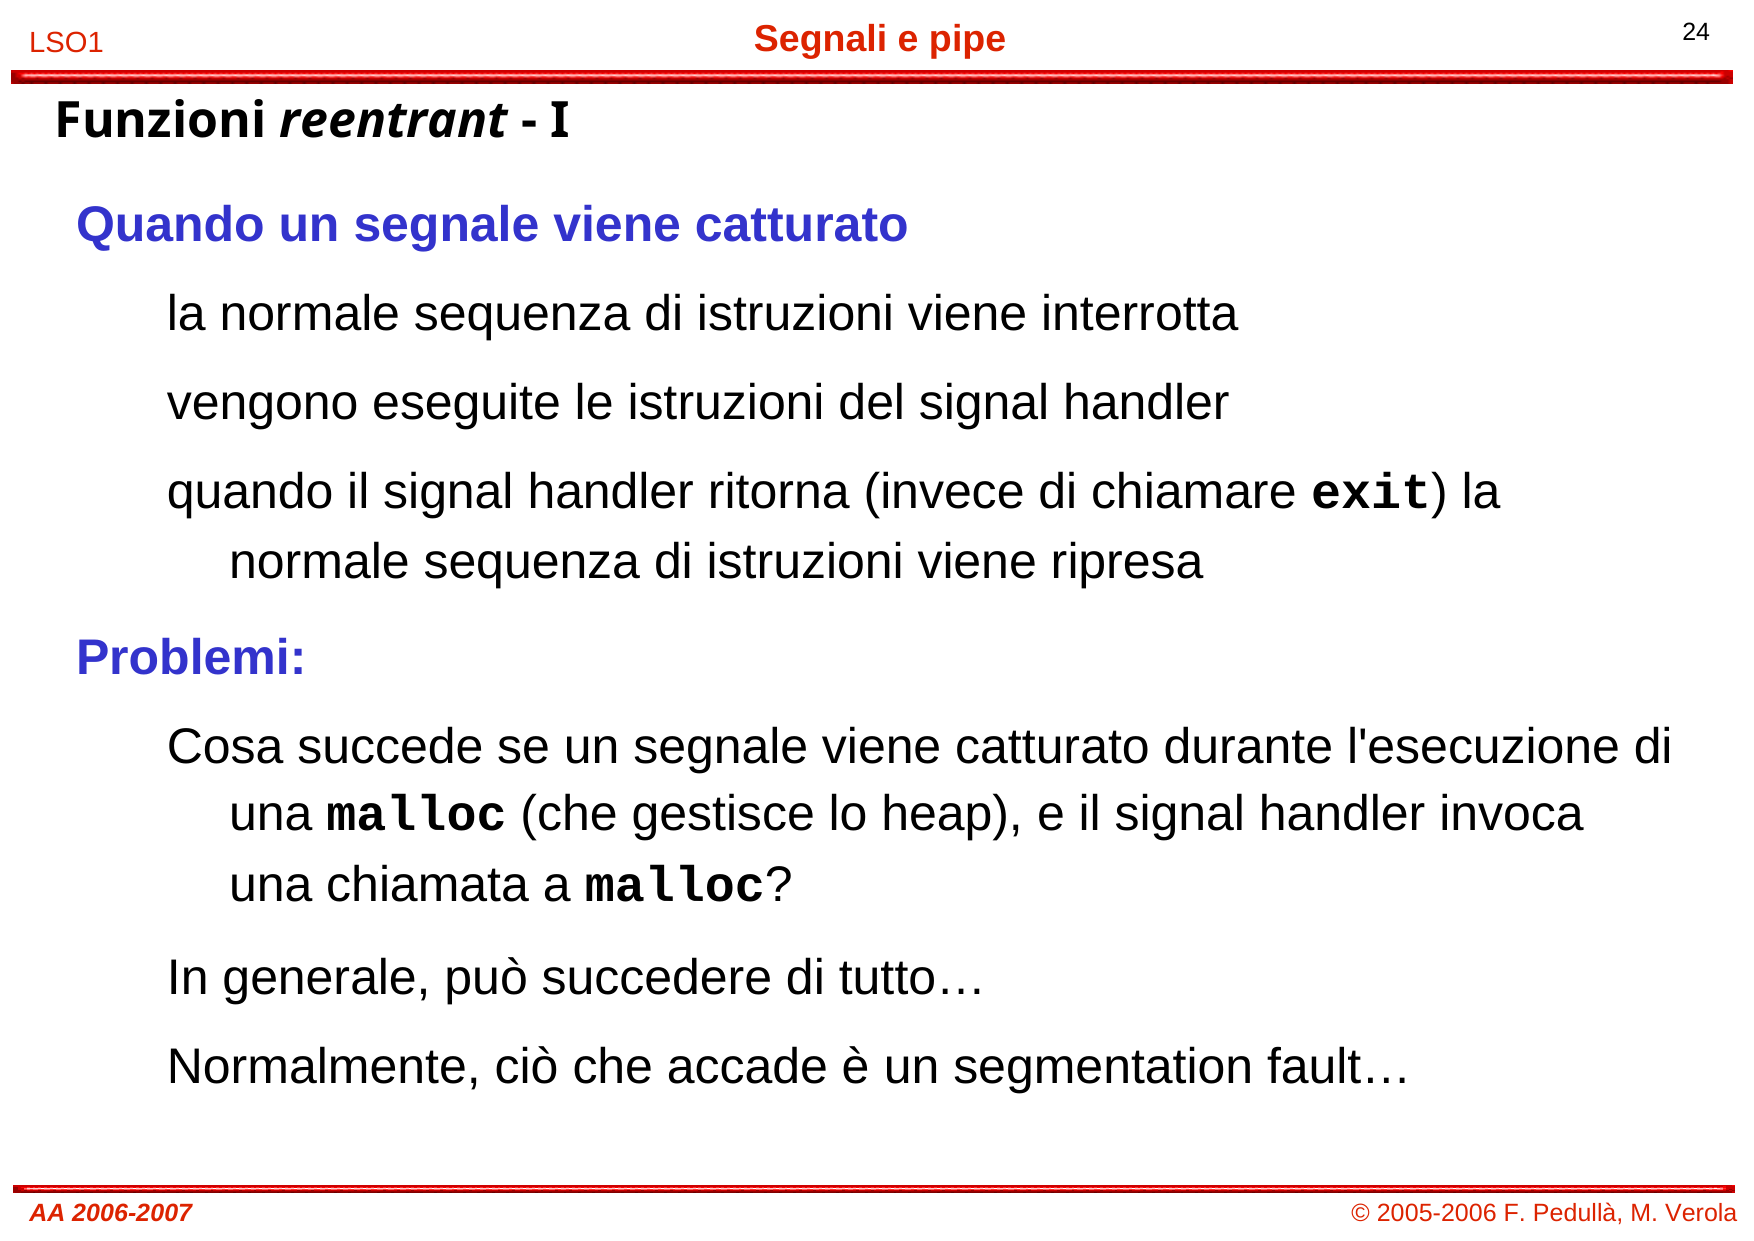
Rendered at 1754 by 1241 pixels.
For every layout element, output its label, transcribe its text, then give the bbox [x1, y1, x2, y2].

title Funzioni reentrant - I [40, 72, 1714, 168]
picture [13, 1185, 1735, 1193]
list Quando un segnale viene catturato la normale sequenza di istruzioni viene interrotta vengono eseguite le istruzioni del signal handler quando il signal handler ritorna (invece di chiamare exit) la normale sequenza di istruzioni viene ripresa Problemi: Cosa succede se un segnale viene catturato durante l'esecuzione di una malloc (che gestisce lo heap), e il signal handler invoca una chiamata a malloc? In generale, può succedere di tutto… Normalmente, ciò che accade è un segmentation fault… [58, 188, 1696, 1131]
picture [11, 70, 1733, 84]
